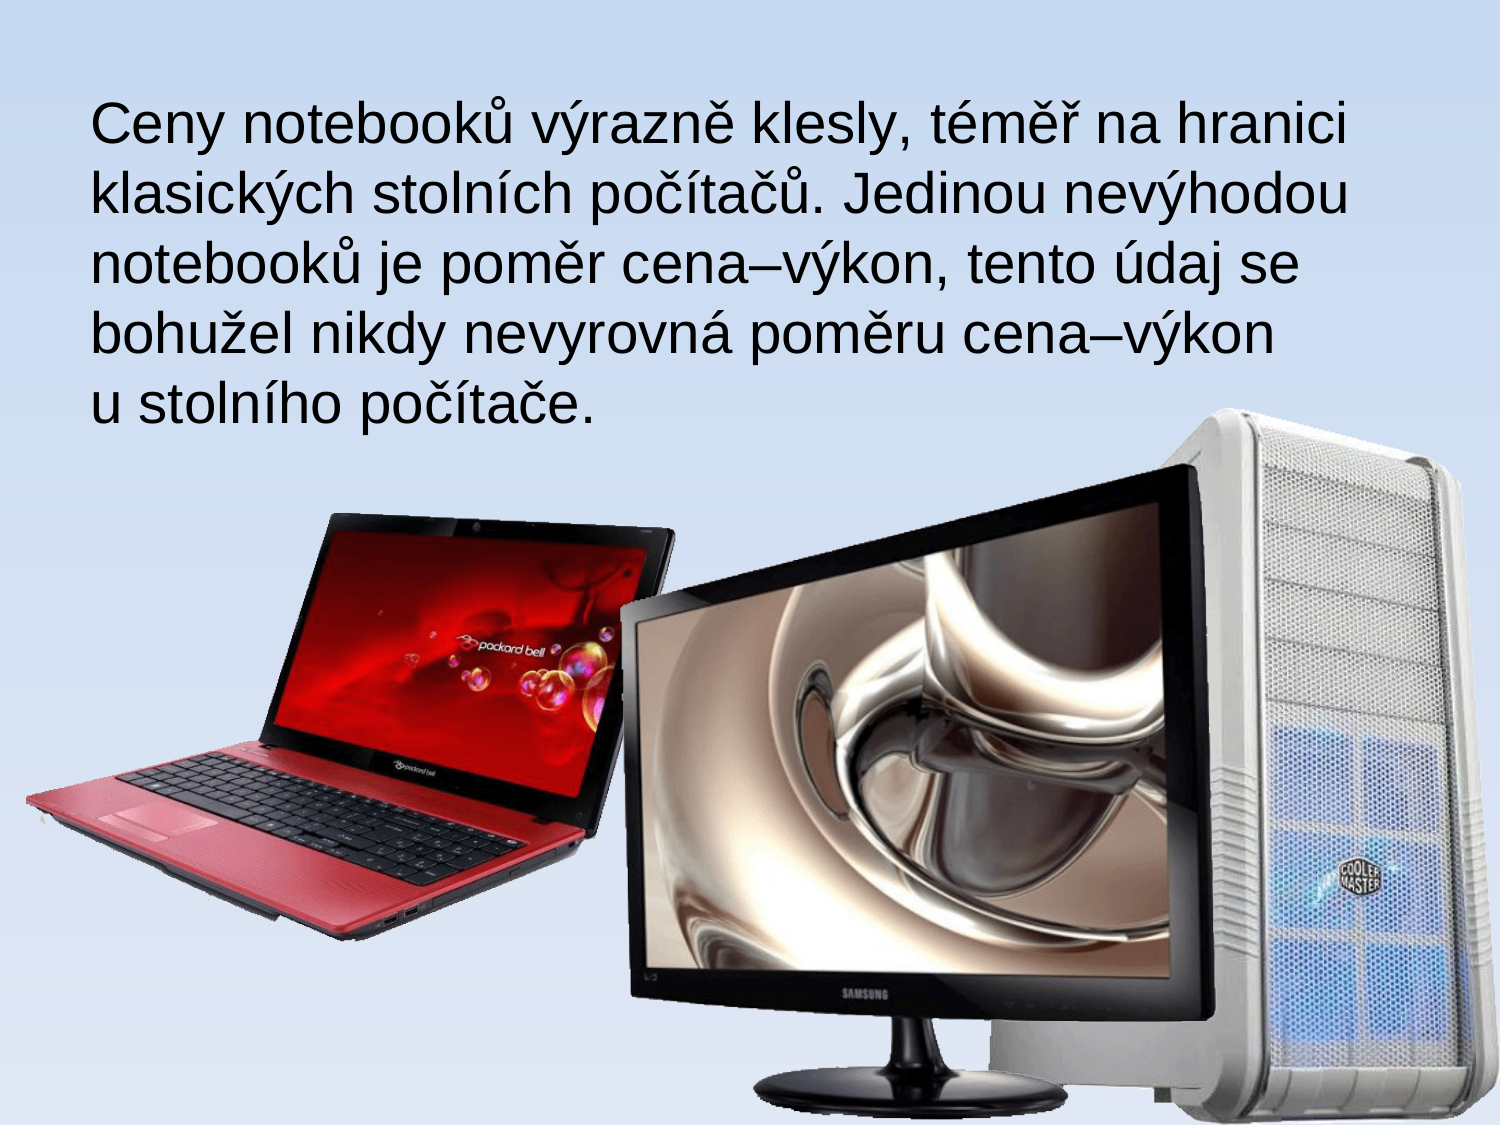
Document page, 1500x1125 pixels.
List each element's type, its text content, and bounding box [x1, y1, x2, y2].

list Ceny notebooků výrazně klesly, téměř na hranici klasických stolních počítačů. Jedinou nevýhodou notebooků je poměr cena–výkon, tento údaj se bohužel nikdy nevyrovná poměru cena–výkon u stolního počítače. [75, 78, 1426, 598]
picture [26, 408, 1500, 1125]
